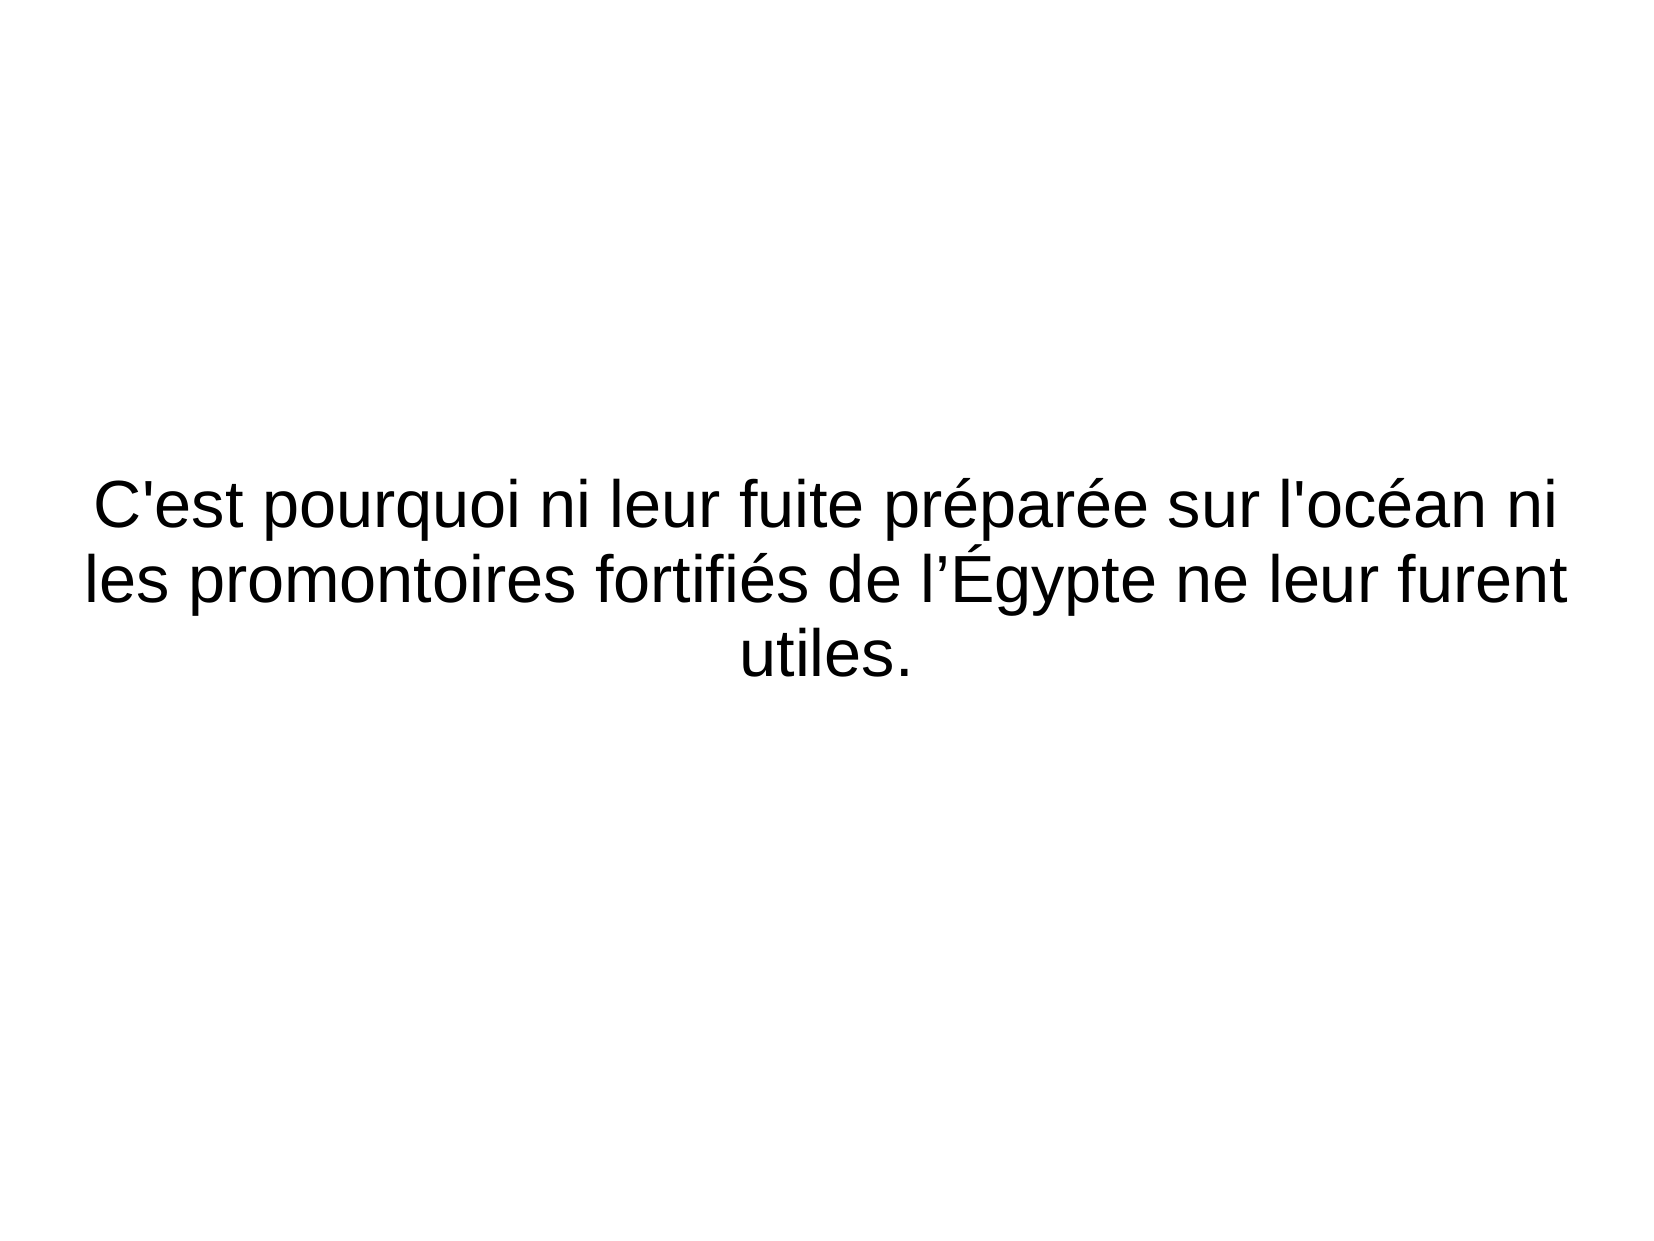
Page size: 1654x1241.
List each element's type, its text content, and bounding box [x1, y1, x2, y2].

subtitle C'est pourquoi ni leur fuite préparée sur l'océan ni les promontoires fortifiés de l’Égypte ne leur furent utiles. [82, 49, 1571, 1109]
